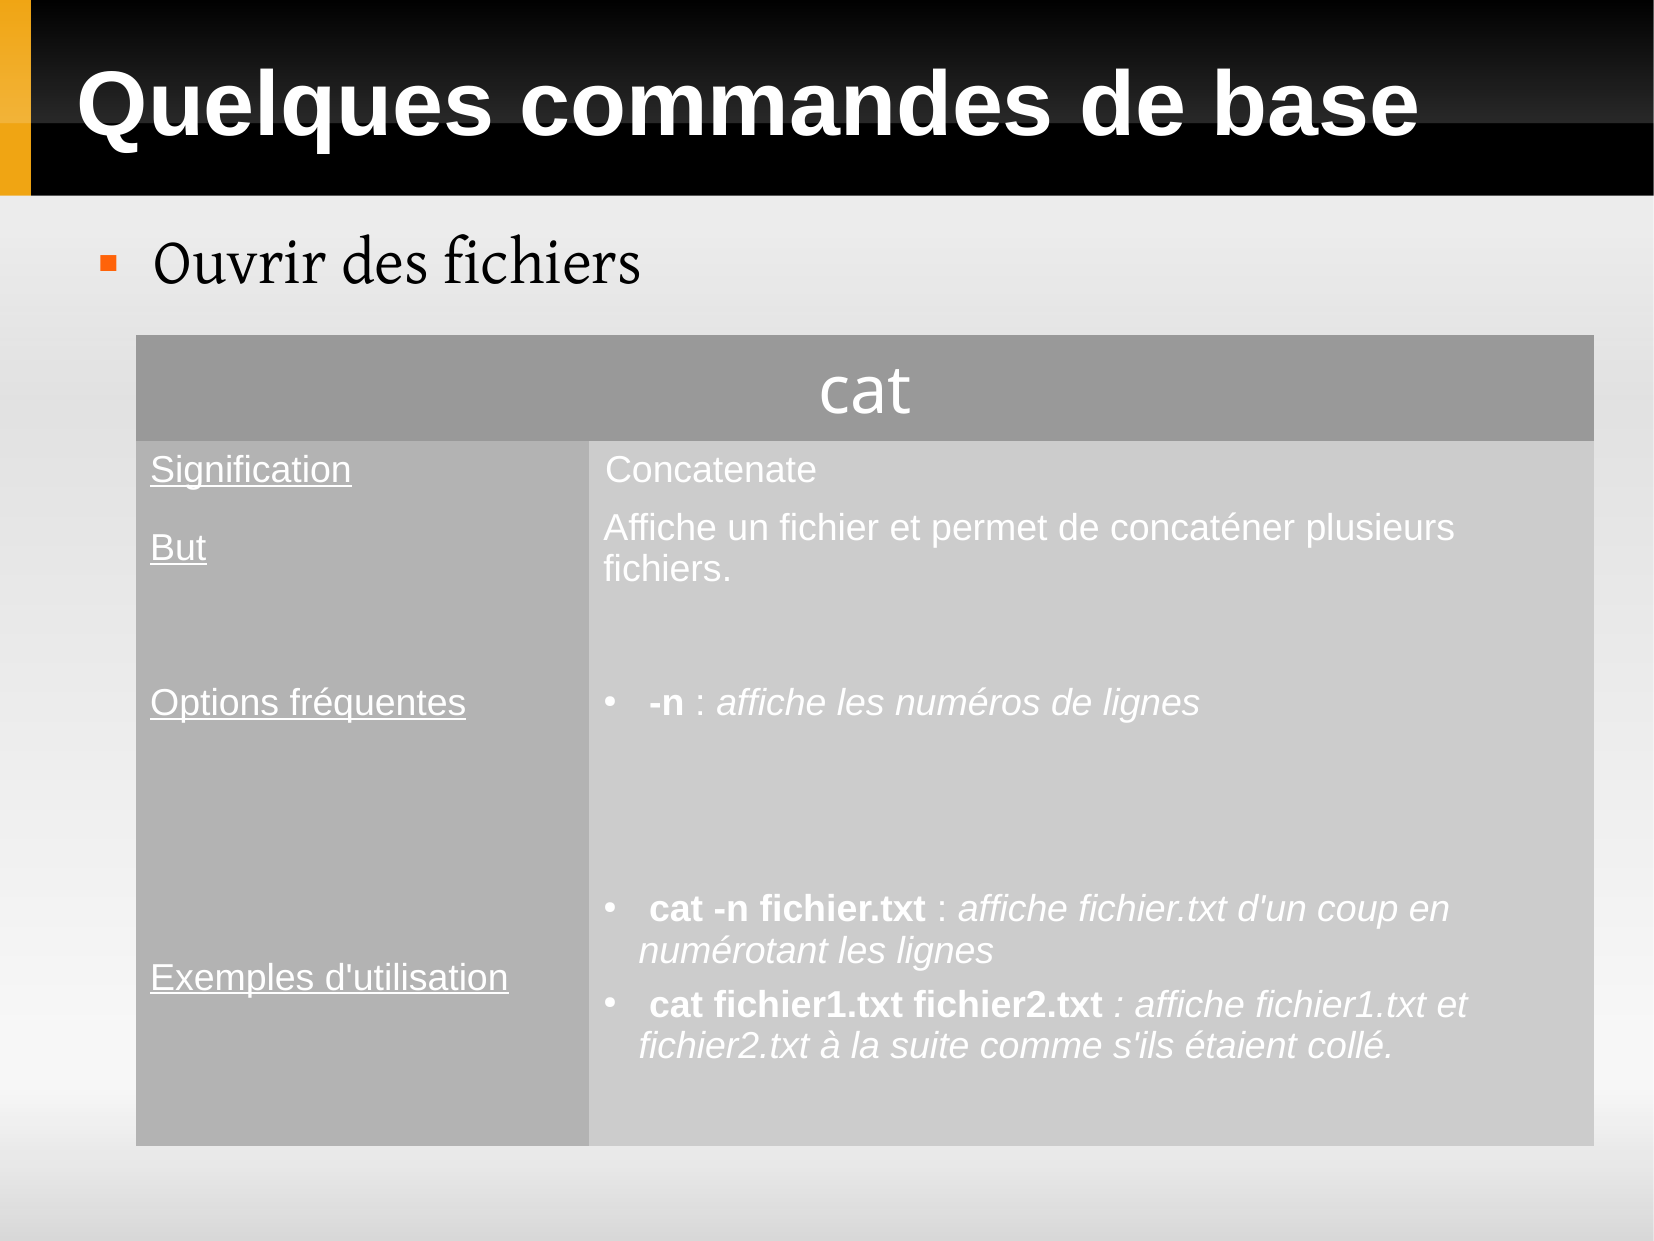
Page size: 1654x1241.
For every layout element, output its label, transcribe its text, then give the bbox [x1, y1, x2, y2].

table_cell Concatenate [589, 441, 1594, 498]
table_cell But [136, 498, 589, 598]
table_cell Options fréquentes [136, 598, 589, 808]
table_cell Affiche un fichier et permet de concaténer plusieurs fichiers. [589, 498, 1594, 598]
table_header cat [136, 335, 1594, 441]
list Ouvrir des fichiers [82, 226, 1571, 1241]
title Quelques commandes de base [76, 0, 1565, 208]
table_cell Exemples d'utilisation [136, 808, 589, 1146]
table_cell cat -n fichier.txt : affiche fichier.txt d'un coup en numérotant les lignes cat fichier1.txt fichier2.txt : affiche fichier1.txt et fichier2.txt à la suite comme s'ils étaient collé. [589, 808, 1594, 1146]
table_cell -n : affiche les numéros de lignes [589, 598, 1594, 808]
table_cell Signification [136, 441, 589, 498]
picture [0, 0, 1654, 1241]
